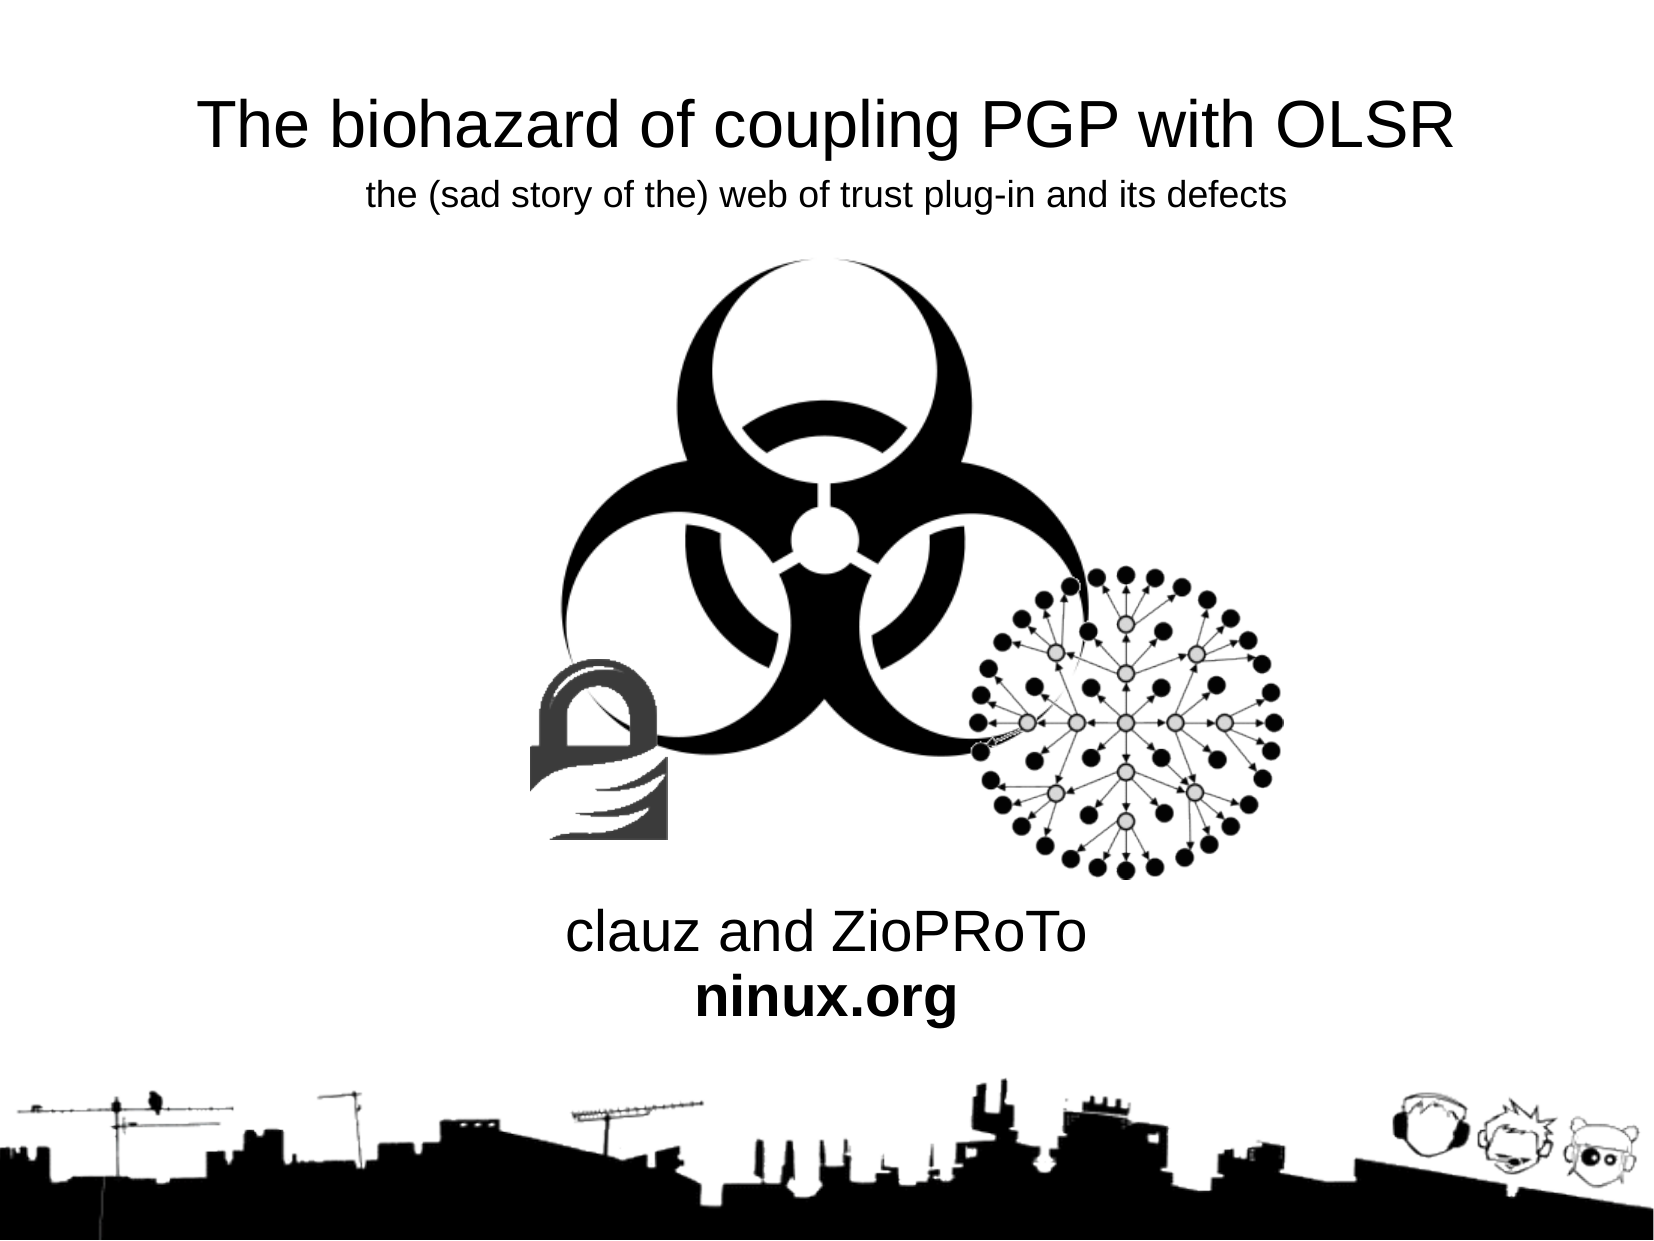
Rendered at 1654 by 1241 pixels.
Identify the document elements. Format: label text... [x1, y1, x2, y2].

text_box the (sad story of the) web of trust plug-in and its defects [320, 165, 1334, 228]
picture [530, 240, 1284, 880]
title clauz and ZioPRoTo ninux.org [470, 867, 1184, 1061]
picture [0, 1077, 1654, 1240]
subtitle The biohazard of coupling PGP with OLSR [82, 0, 1571, 263]
